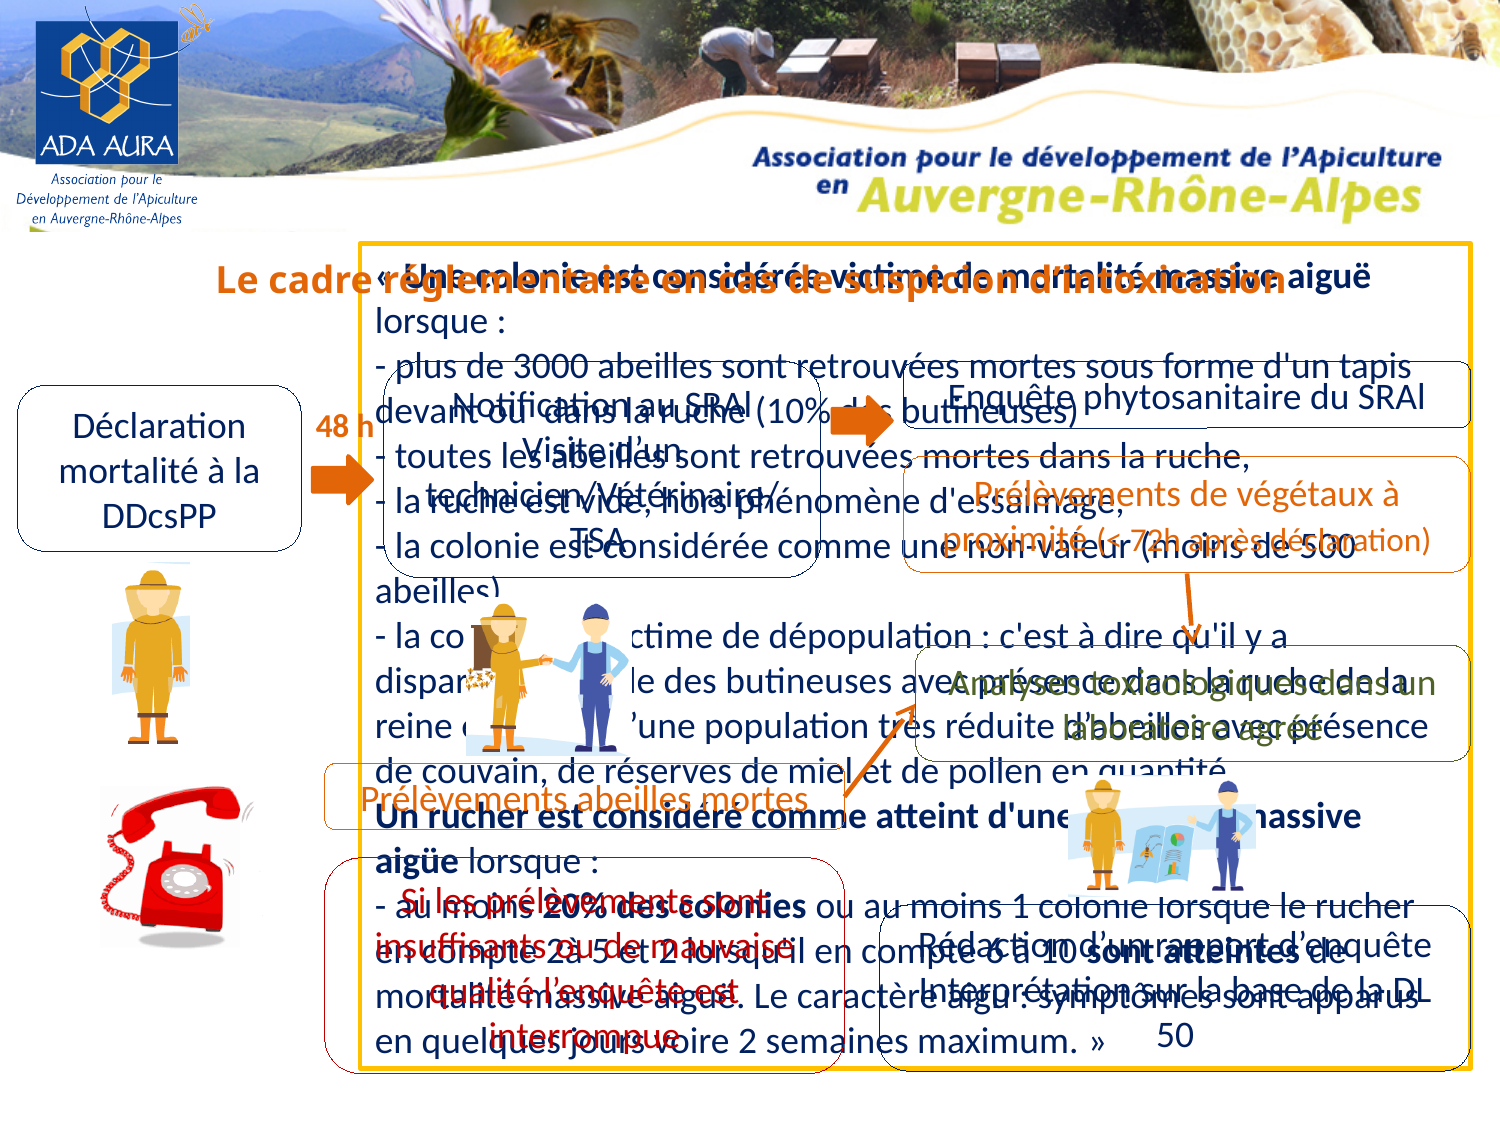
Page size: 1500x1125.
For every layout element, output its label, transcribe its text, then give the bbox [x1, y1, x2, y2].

text_box « Une colonie est considérée victime de mortalité massive aiguë lorsque : - plus de 3000 abeilles sont retrouvées mortes sous forme d'un tapis devant ou dans la ruche (10% des butineuses) - toutes les abeilles sont retrouvées mortes dans la ruche, - la ruche est vide, hors phénomène d'essaimage, - la colonie est considérée comme une non-valeur (moins de 500 abeilles), - la colonie est victime de dépopulation : c'est à dire qu'il y a disparition brutale des butineuses avec présence dans la ruche de la reine entourée d’une population très réduite d’abeilles avec présence de couvain, de réserves de miel et de pollen en quantité. Un rucher est considéré comme atteint d'une mortalité massive aigüe lorsque : - au moins 20% des colonies ou au moins 1 colonie lorsque le rucher en compte 2à 5 et 2 lorsqu'il en compte 6 à 10 sont atteintes de mortalité massive aiguë. Le caractère aigu : symptômes sont apparus en quelques jours voire 2 semaines maximum. » [1163, 746, 1471, 927]
text_box Prélèvements abeilles mortes [324, 763, 845, 830]
picture [0, 0, 1500, 232]
text_box « Une colonie est considérée victime de mortalité massive aiguë lorsque : - plus de 3000 abeilles sont retrouvées mortes sous forme d'un tapis devant ou dans la ruche (10% des butineuses) - toutes les abeilles sont retrouvées mortes dans la ruche, - la ruche est vide, hors phénomène d'essaimage, - la colonie est considérée comme une non-valeur (moins de 500 abeilles), - la colonie est victime de dépopulation : c'est à dire qu'il y a disparition brutale des butineuses avec présence dans la ruche de la reine entourée d’une population très réduite d’abeilles avec présence de couvain, de réserves de miel et de pollen en quantité. Un rucher est considéré comme atteint d'une mortalité massive aigüe lorsque : - au moins 20% des colonies ou au moins 1 colonie lorsque le rucher en compte 2à 5 et 2 lorsqu'il en compte 6 à 10 sont atteintes de mortalité massive aiguë. Le caractère aigu : symptômes sont apparus en quelques jours voire 2 semaines maximum. » [360, 723, 1178, 1069]
text_box Si les prélèvements sont insuffisants ou de mauvaise qualité l’enquête est interrompue [324, 857, 845, 1074]
text_box [832, 397, 892, 445]
text_box 48 h [301, 397, 408, 452]
picture [466, 597, 632, 756]
text_box Rédaction d’un rapport d’enquête Interprétation sur la base de la DL 50 [879, 904, 1471, 1072]
picture [100, 786, 263, 950]
picture [112, 562, 190, 749]
text_box [312, 456, 372, 504]
picture [1068, 775, 1256, 897]
text_box Enquête phytosanitaire du SRAl [903, 361, 1471, 429]
text_box Déclaration mortalité à la DDcsPP [17, 385, 302, 552]
text_box Analyses toxicologiques dans un laboratoire agréé [915, 645, 1471, 762]
title Le cadre réglementaire en cas de suspicion d’intoxication [76, 219, 1427, 337]
text_box « Une colonie est considérée victime de mortalité massive aiguë lorsque : - plus de 3000 abeilles sont retrouvées mortes sous forme d'un tapis devant ou dans la ruche (10% des butineuses) - toutes les abeilles sont retrouvées mortes dans la ruche, - la ruche est vide, hors phénomène d'essaimage, - la colonie est considérée comme une non-valeur (moins de 500 abeilles), - la colonie est victime de dépopulation : c'est à dire qu'il y a disparition brutale des butineuses avec présence dans la ruche de la reine entourée d’une population très réduite d’abeilles avec présence de couvain, de réserves de miel et de pollen en quantité. Un rucher est considéré comme atteint d'une mortalité massive aigüe lorsque : - au moins 20% des colonies ou au moins 1 colonie lorsque le rucher en compte 2à 5 et 2 lorsqu'il en compte 6 à 10 sont atteintes de mortalité massive aiguë. Le caractère aigu : symptômes sont apparus en quelques jours voire 2 semaines maximum. » [360, 243, 1471, 790]
text_box Prélèvements de végétaux à proximité (< 72h après déclaration) [903, 456, 1471, 573]
text_box Notification au SRAl Visite d’un technicien/Vétérinaire/ TSA [383, 361, 821, 578]
